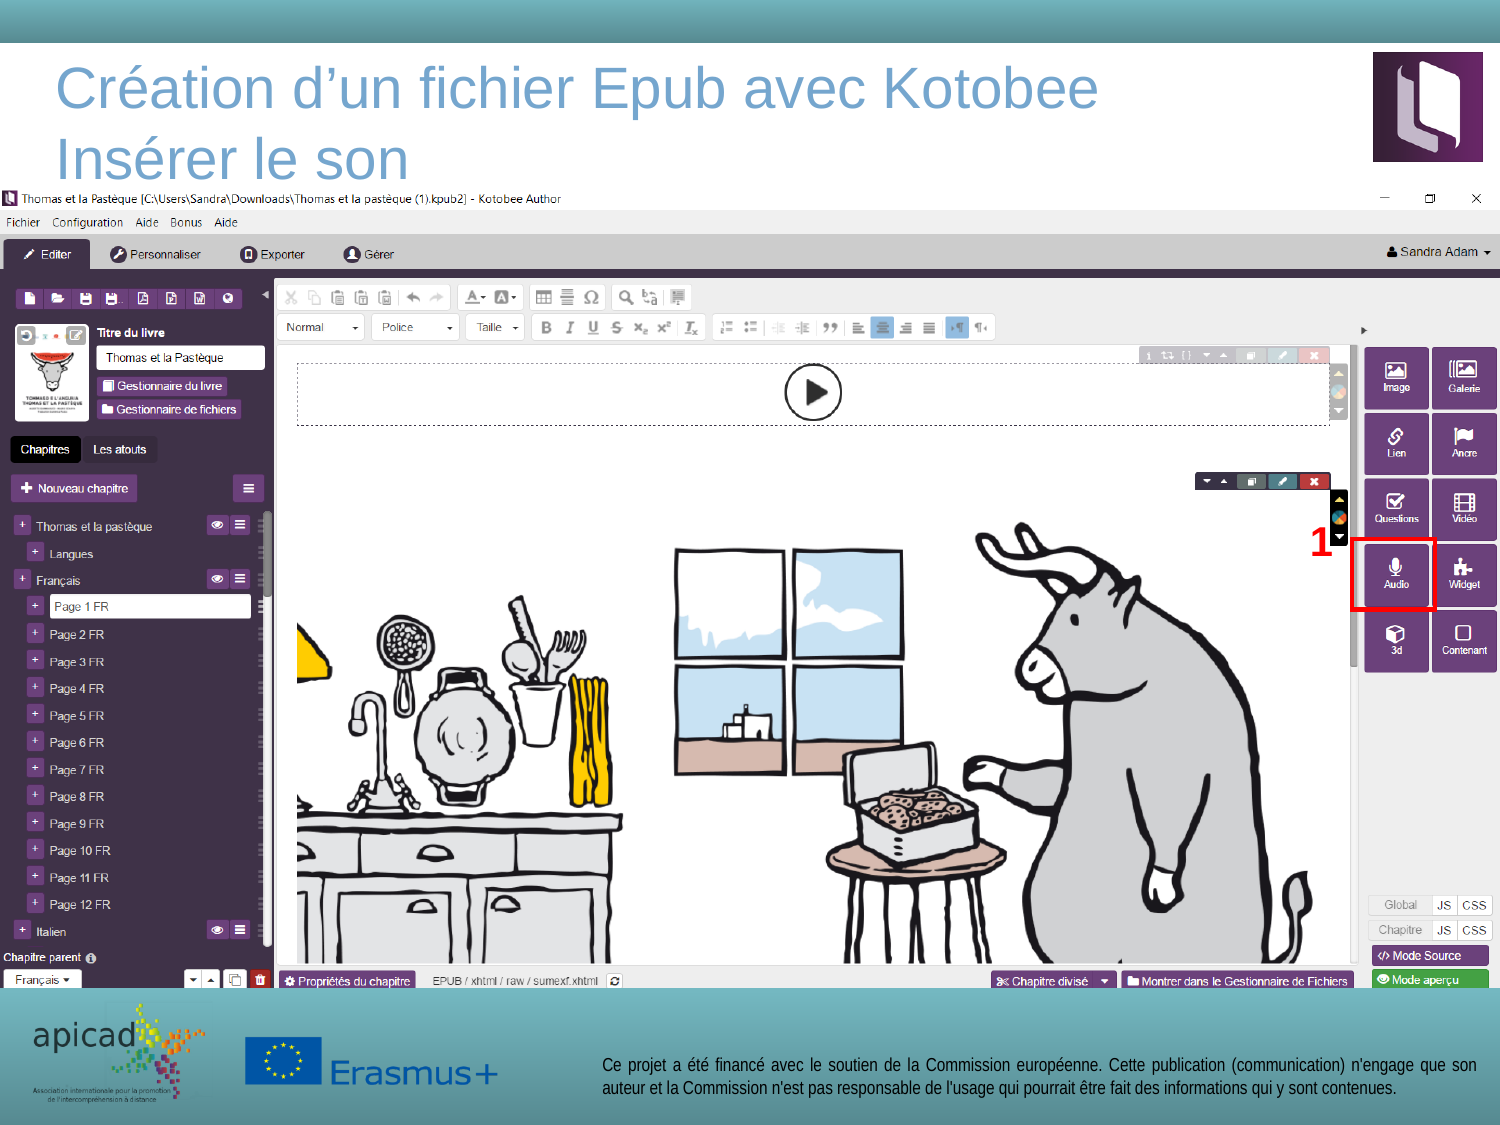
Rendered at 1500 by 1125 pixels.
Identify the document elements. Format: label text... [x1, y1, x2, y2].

text_box 1 [1295, 507, 1355, 574]
picture [29, 999, 213, 1108]
text_box [0, 0, 1500, 43]
text_box Insérer le son [41, 113, 1353, 200]
picture [0, 187, 1500, 988]
text_box Ce projet a été financé avec le soutien de la Commission européenne. Cette publication (communication) n'engage que son auteur et la Commission n'est pas responsable de l'usage qui pourrait être fait des informations qui y sont contenues. [596, 1046, 1483, 1105]
picture [230, 1023, 512, 1098]
picture [1373, 52, 1483, 162]
text_box [0, 988, 1500, 1125]
text_box Création d’un fichier Epub avec Kotobee [41, 42, 1353, 113]
